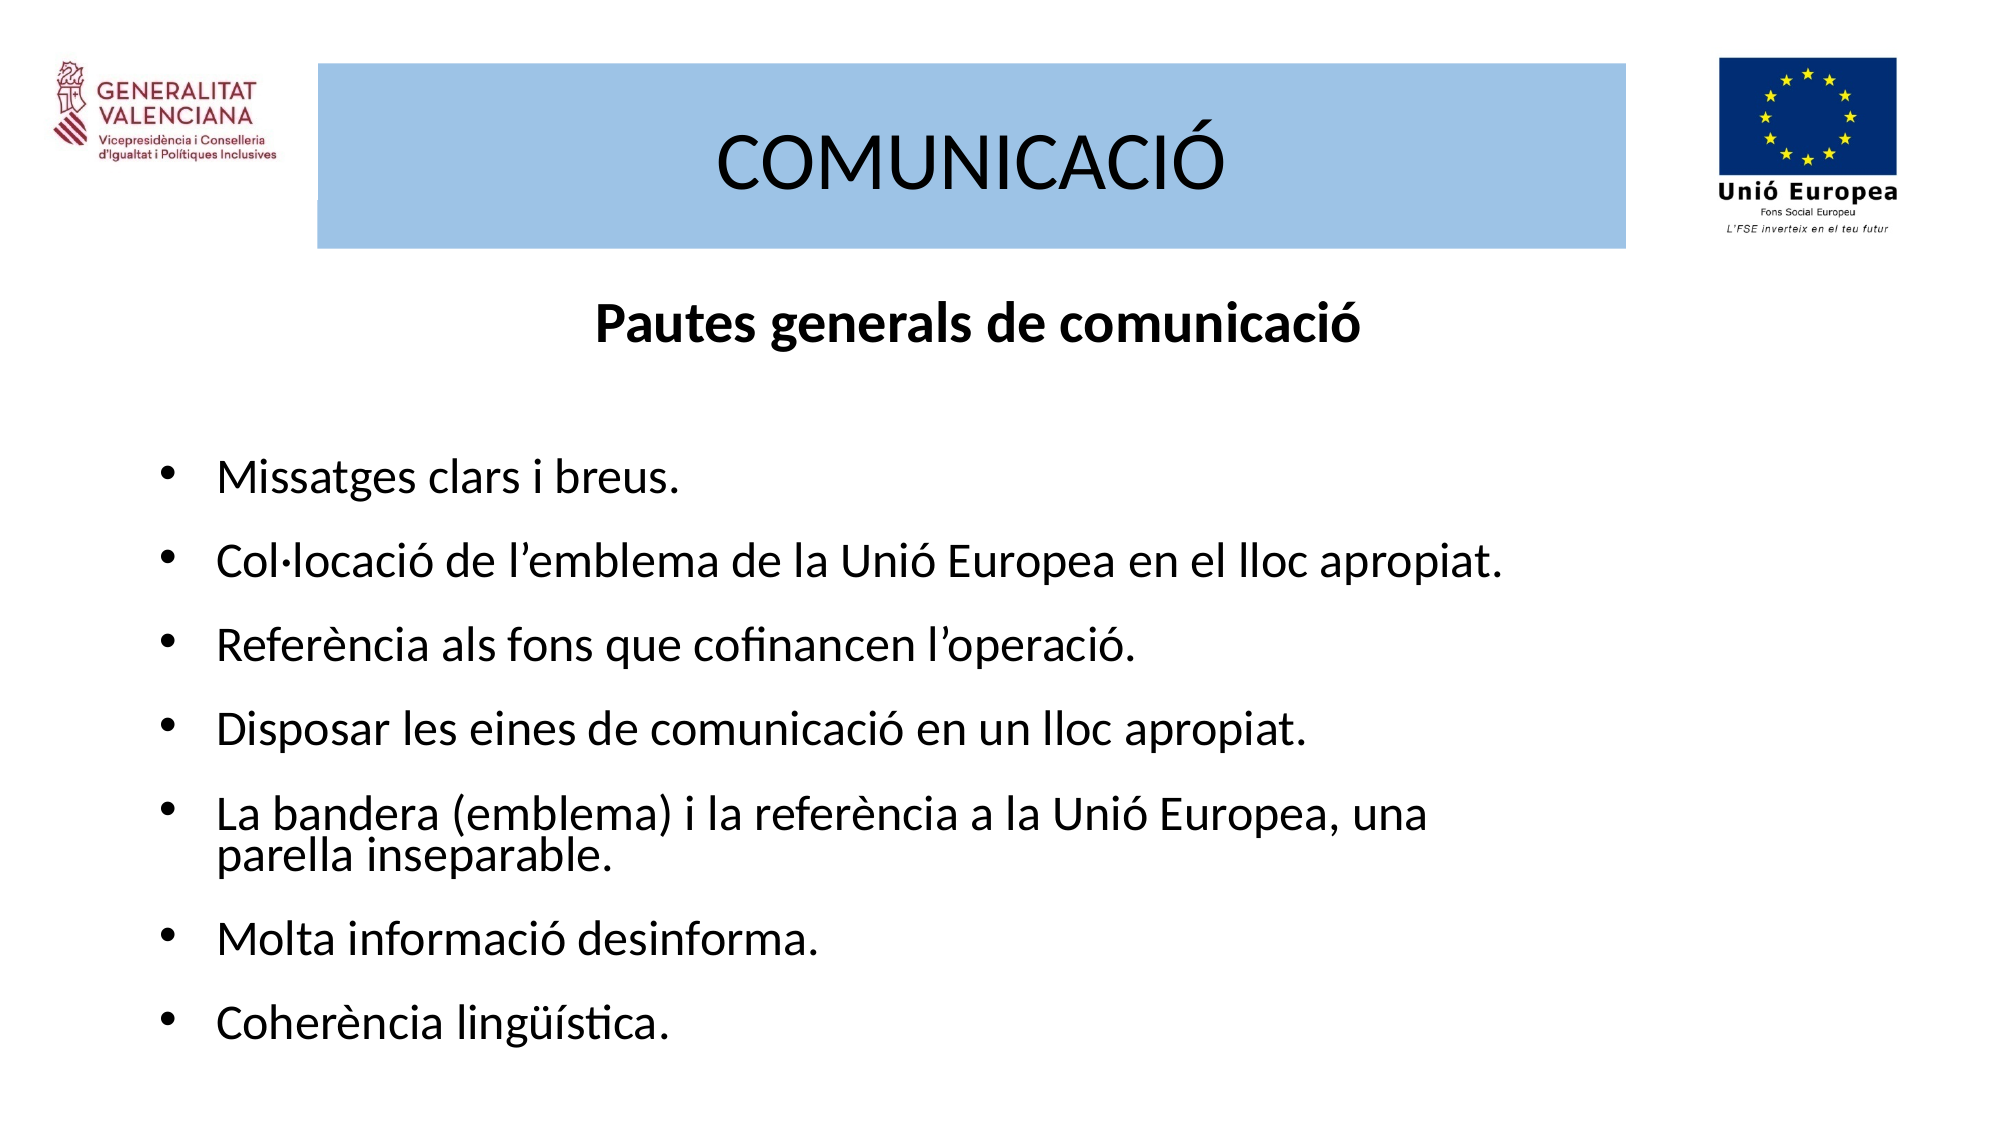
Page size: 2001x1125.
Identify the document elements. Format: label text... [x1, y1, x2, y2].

picture [11, 19, 318, 200]
text_box Pautes generals de comunicació Missatges clars i breus. Col·locació de l’emblema de la Unió Europea en el lloc apropiat. Referència als fons que cofinancen l’operació. Disposar les eines de comunicació en un lloc apropiat. La bandera (emblema) i la referència a la Unió Europea, una parella inseparable. Molta informació desinforma. Coherència lingüística. [144, 285, 1813, 1097]
text_box COMUNICACIÓ [317, 63, 1626, 249]
picture [1700, 47, 1912, 242]
